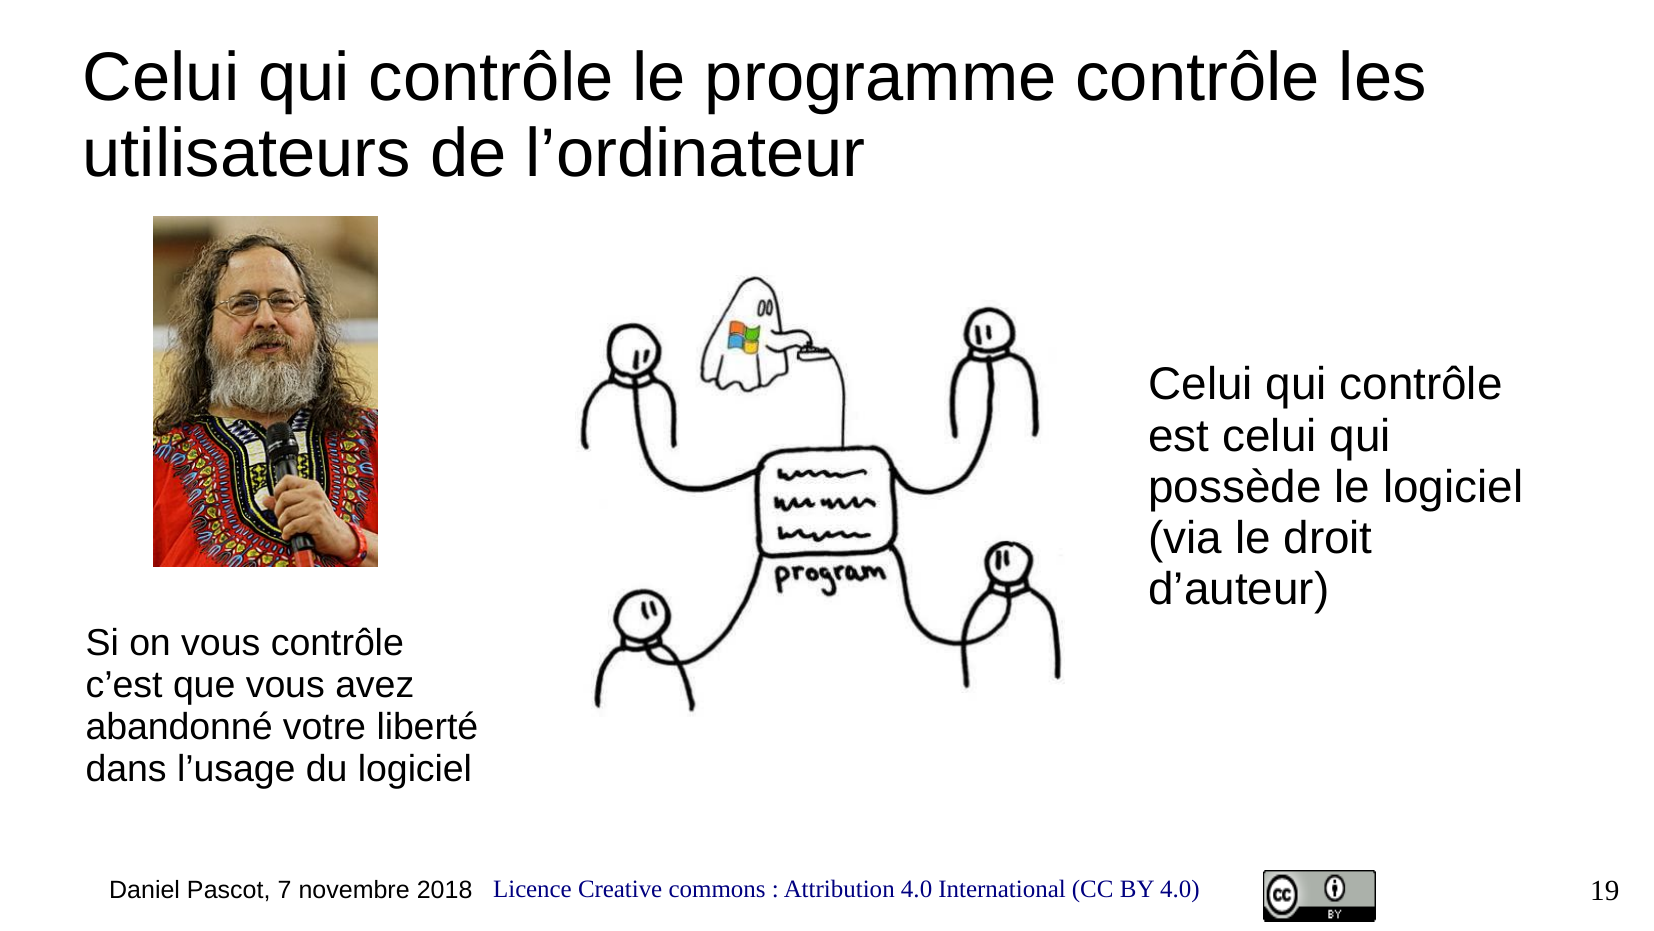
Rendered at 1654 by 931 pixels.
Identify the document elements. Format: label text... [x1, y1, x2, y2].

text_box Si on vous contrôle c’est que vous avez abandonné votre liberté dans l’usage du logiciel [70, 614, 532, 797]
picture [1263, 870, 1376, 922]
picture [543, 267, 1123, 745]
picture [153, 216, 378, 567]
title Celui qui contrôle le programme contrôle les utilisateurs de l’ordinateur [82, 37, 1571, 193]
text_box Celui qui contrôle est celui qui possède le logiciel (via le droit d’auteur) [1133, 350, 1560, 674]
